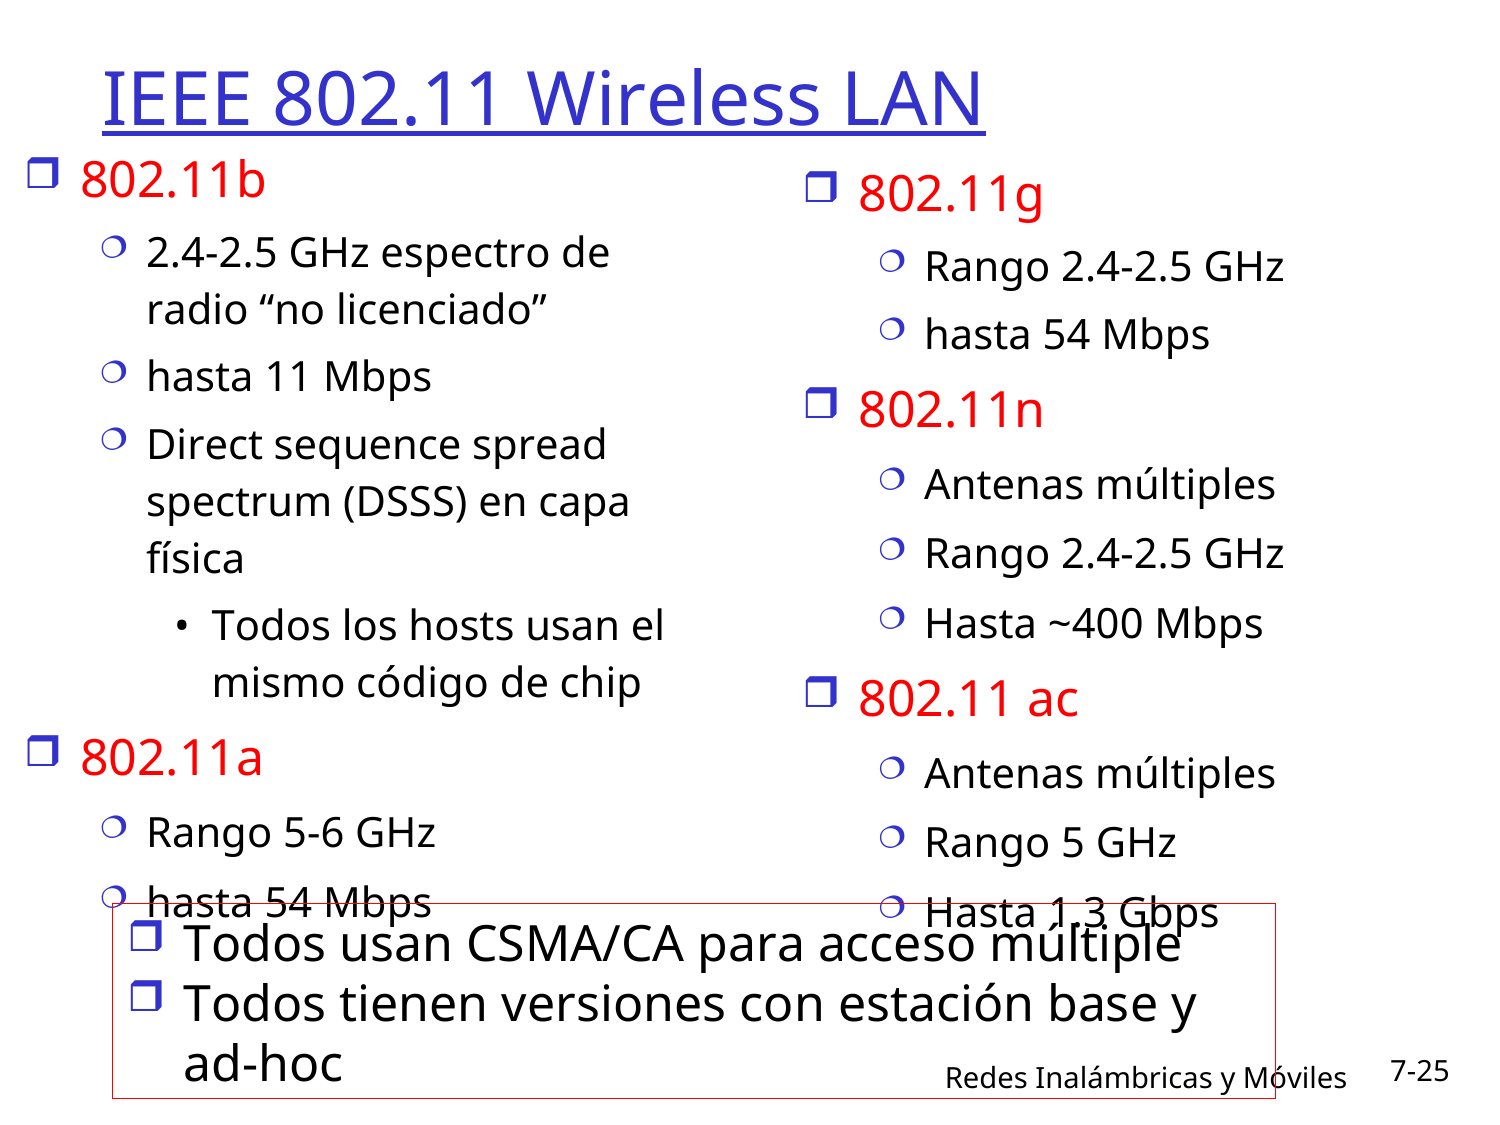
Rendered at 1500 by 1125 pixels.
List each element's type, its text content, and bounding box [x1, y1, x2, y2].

list 802.11g Rango 2.4-2.5 GHz hasta 54 Mbps 802.11n Antenas múltiples Rango 2.4-2.5 GHz Hasta ~400 Mbps 802.11 ac Antenas múltiples Rango 5 GHz Hasta 1.3 Gbps [787, 150, 1413, 920]
text_box Todos usan CSMA/CA para acceso múltiple Todos tienen versiones con estación base y ad-hoc [112, 903, 1276, 1099]
title IEEE 802.11 Wireless LAN [87, 2, 1363, 190]
list 802.11b 2.4-2.5 GHz espectro de radio “no licenciado” hasta 11 Mbps Direct sequence spread spectrum (DSSS) en capa física Todos los hosts usan el mismo código de chip 802.11a Rango 5-6 GHz hasta 54 Mbps [9, 136, 710, 971]
